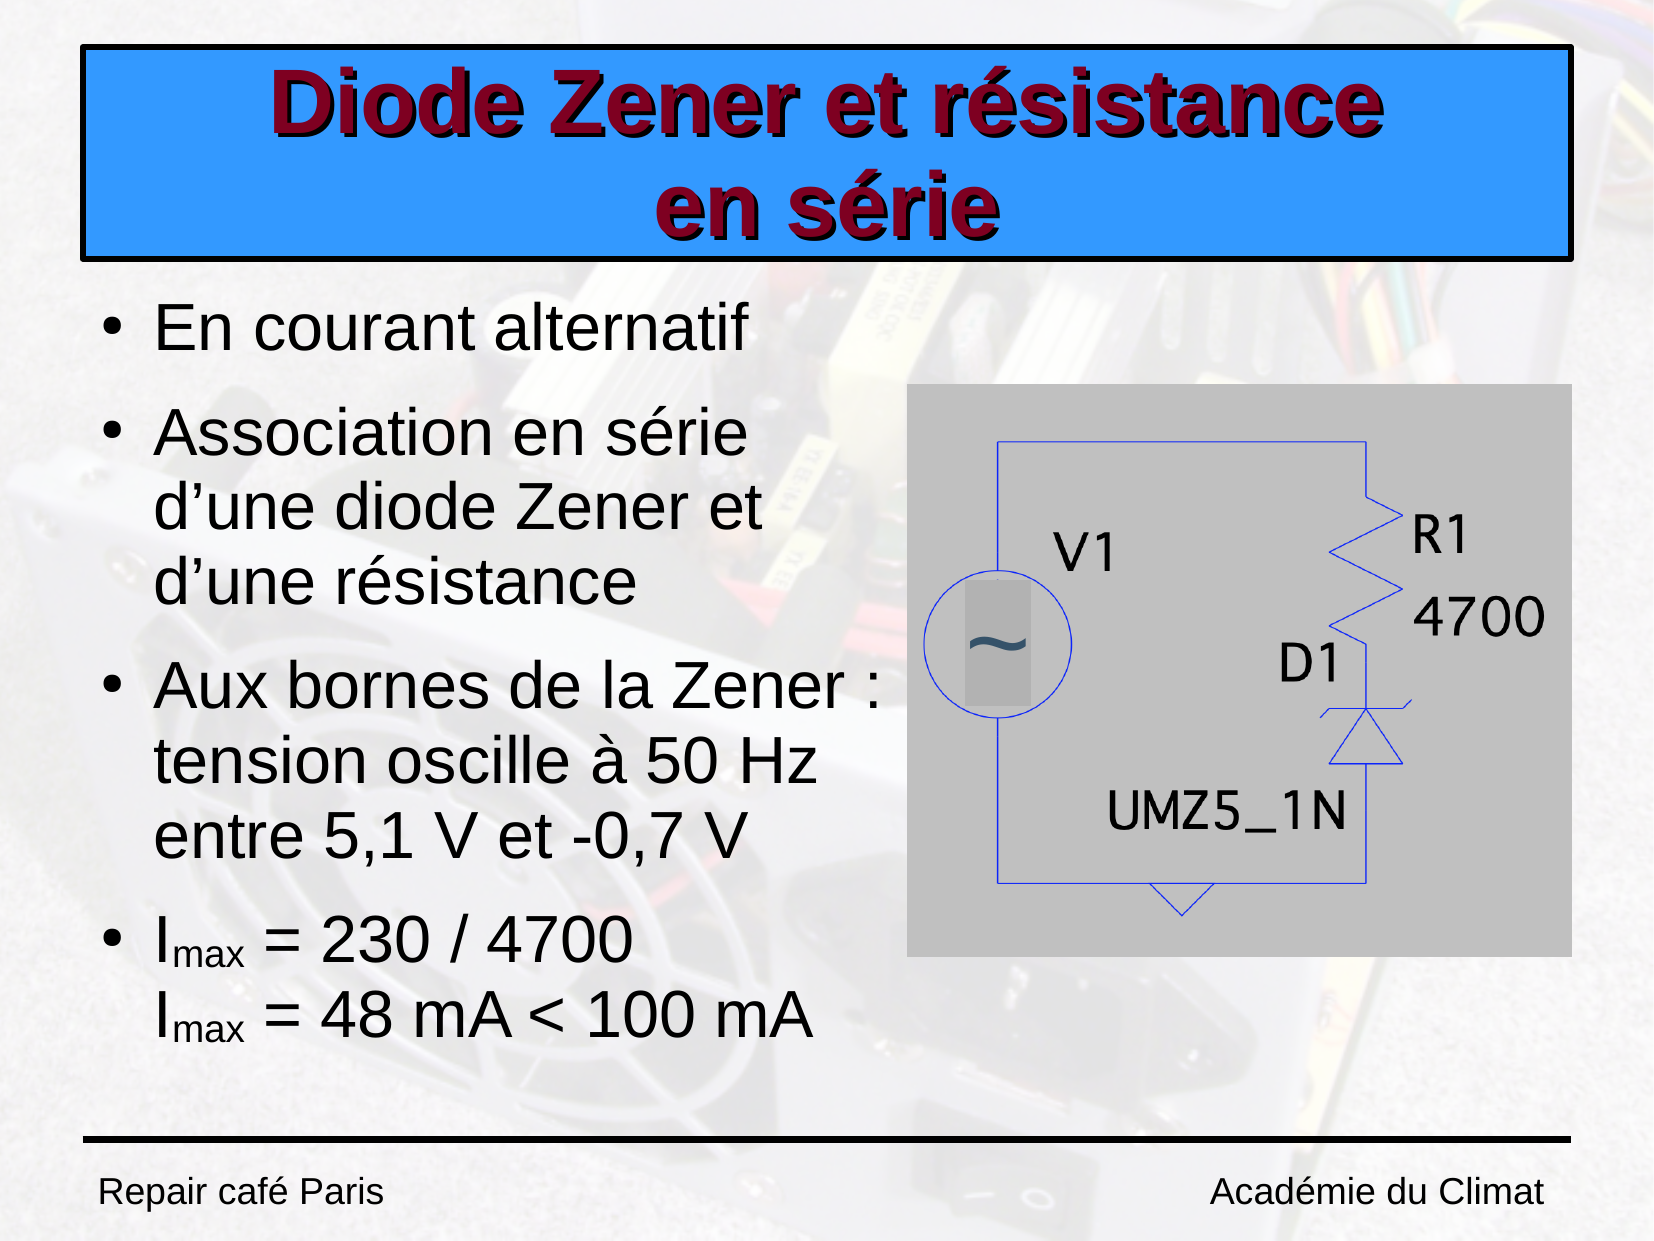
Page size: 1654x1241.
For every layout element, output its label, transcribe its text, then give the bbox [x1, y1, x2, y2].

text_box Repair café Paris Académie du Climat [82, 1163, 1571, 1220]
text_box ~ [933, 572, 1063, 714]
title Diode Zener et résistance en série [82, 47, 1571, 259]
list En courant alternatif Association en série d’une diode Zener et d’une résistance Aux bornes de la Zener : tension oscille à 50 Hz entre 5,1 V et -0,7 V Imax = 230 / 4700 Imax = 48 mA < 100 mA [82, 290, 898, 1127]
picture [0, 0, 1654, 1241]
